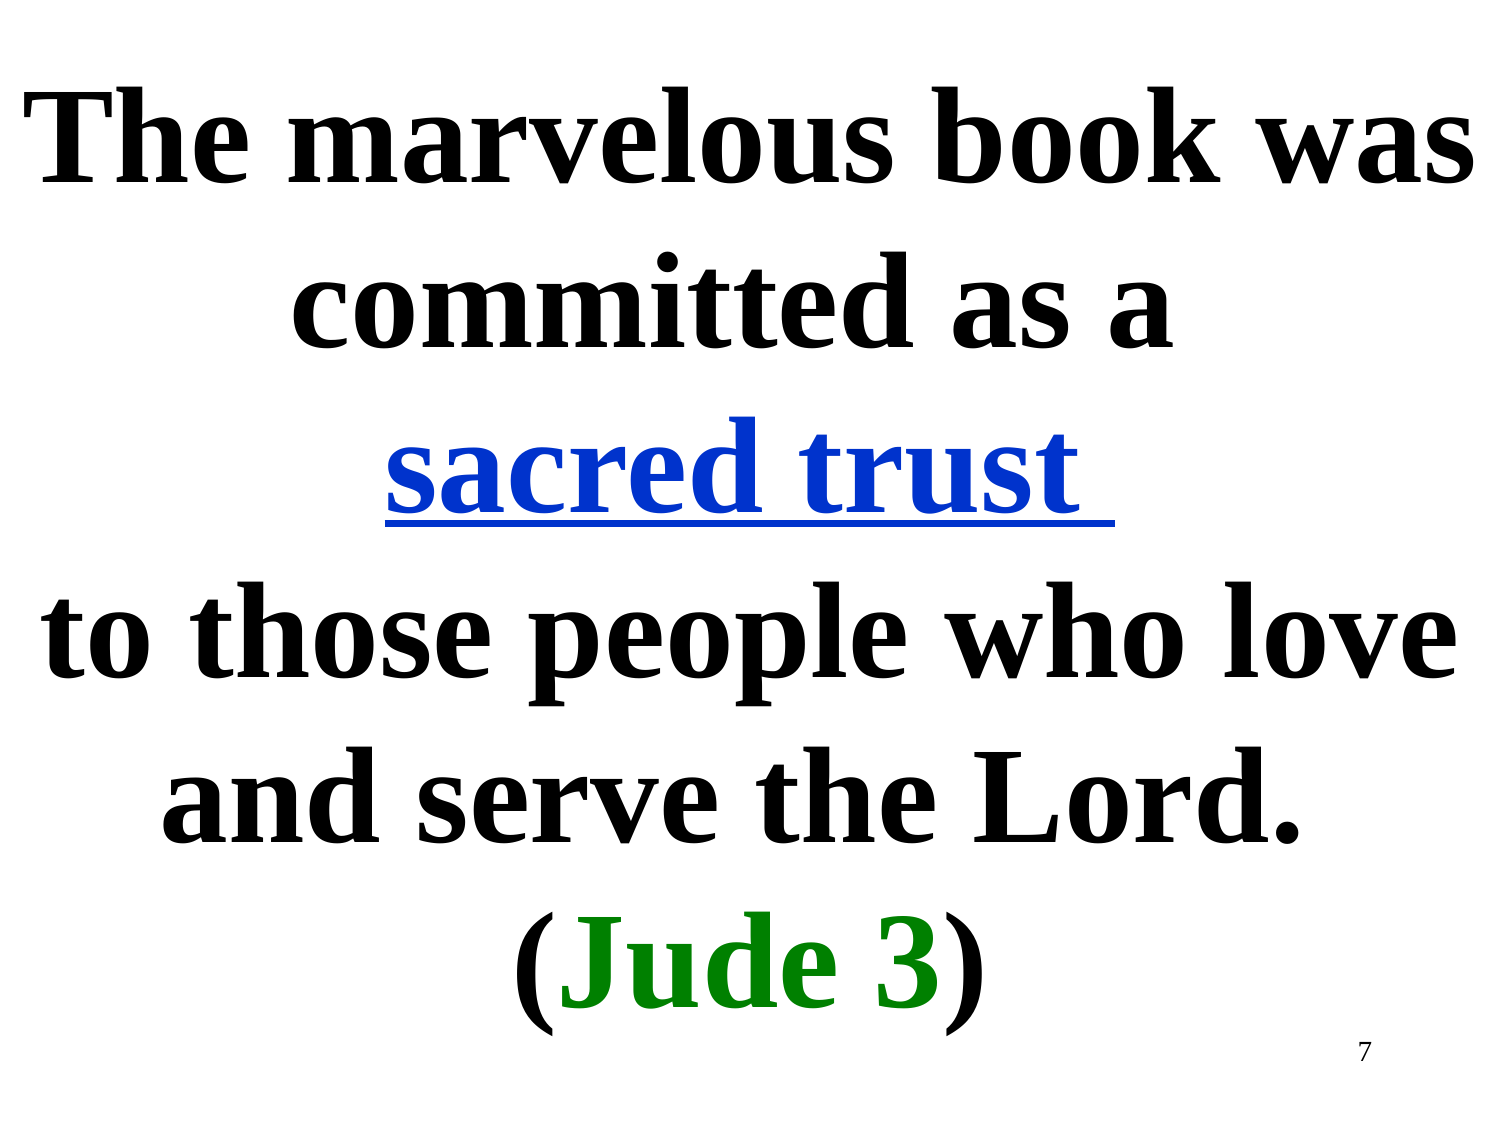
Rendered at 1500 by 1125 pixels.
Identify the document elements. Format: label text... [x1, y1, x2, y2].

text_box The marvelous book was committed as a sacred trust to those people who love and serve the Lord. (Jude 3) [0, 37, 1500, 1125]
